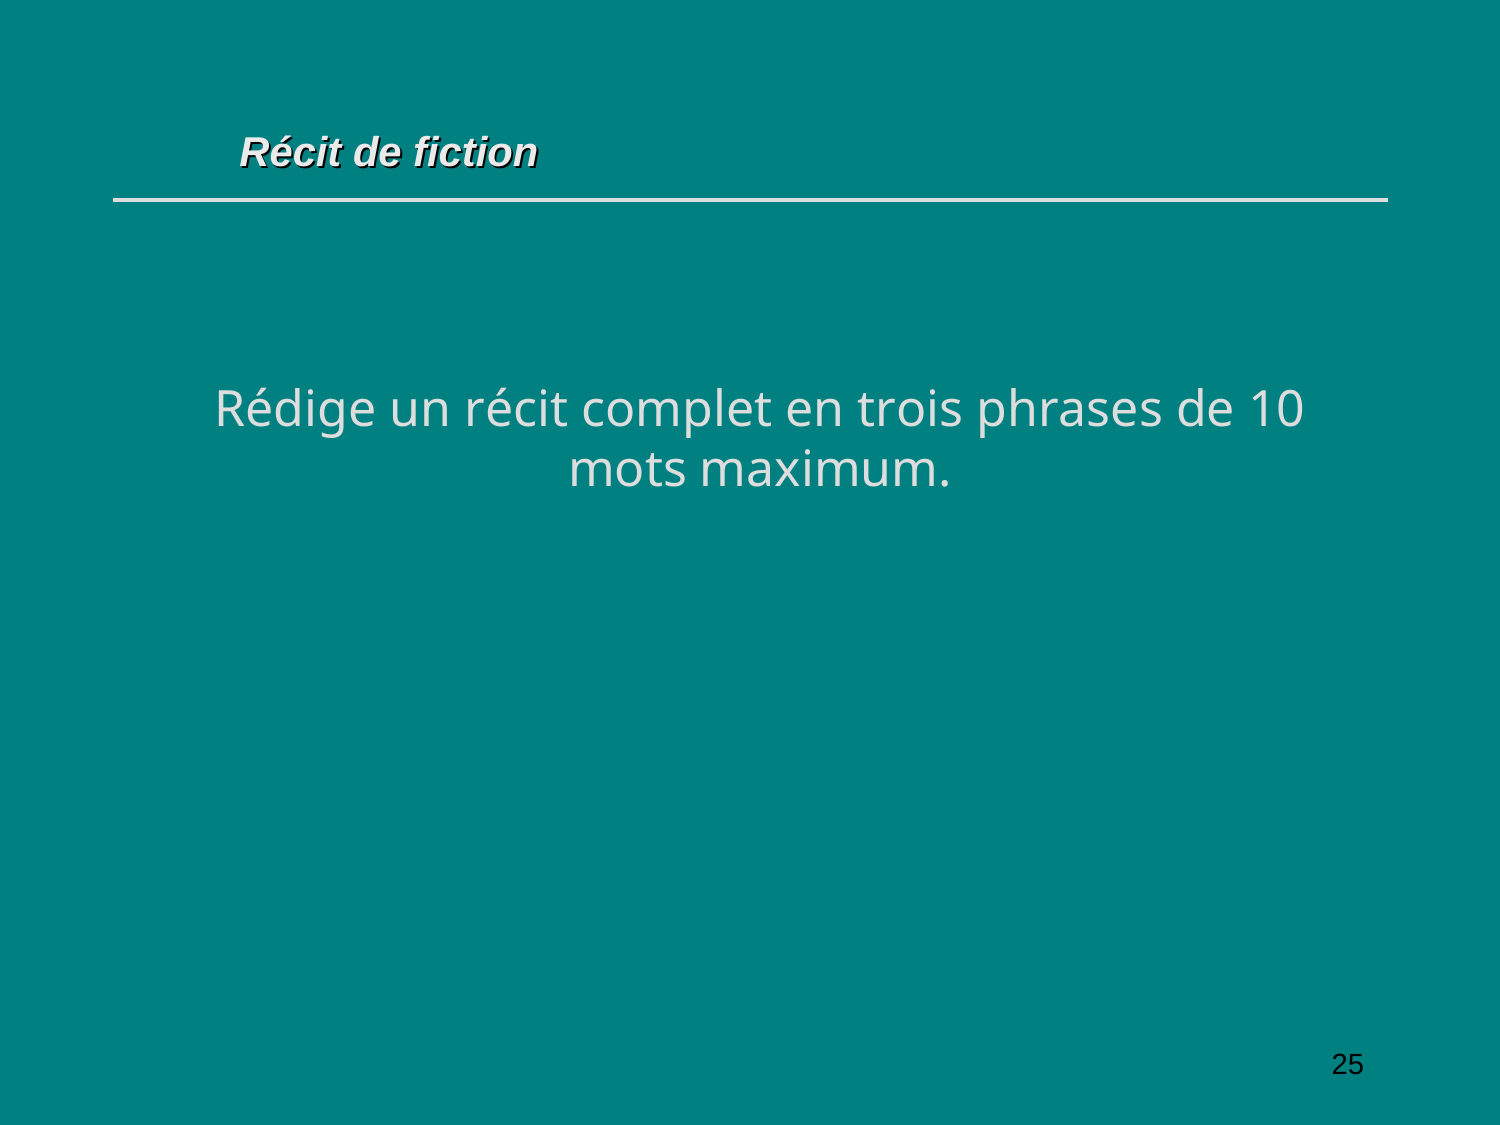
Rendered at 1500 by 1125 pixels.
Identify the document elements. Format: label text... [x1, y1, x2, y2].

text_box Rédige un récit complet en trois phrases de 10 mots maximum. [182, 368, 1338, 505]
text_box Récit de fiction [224, 116, 554, 183]
